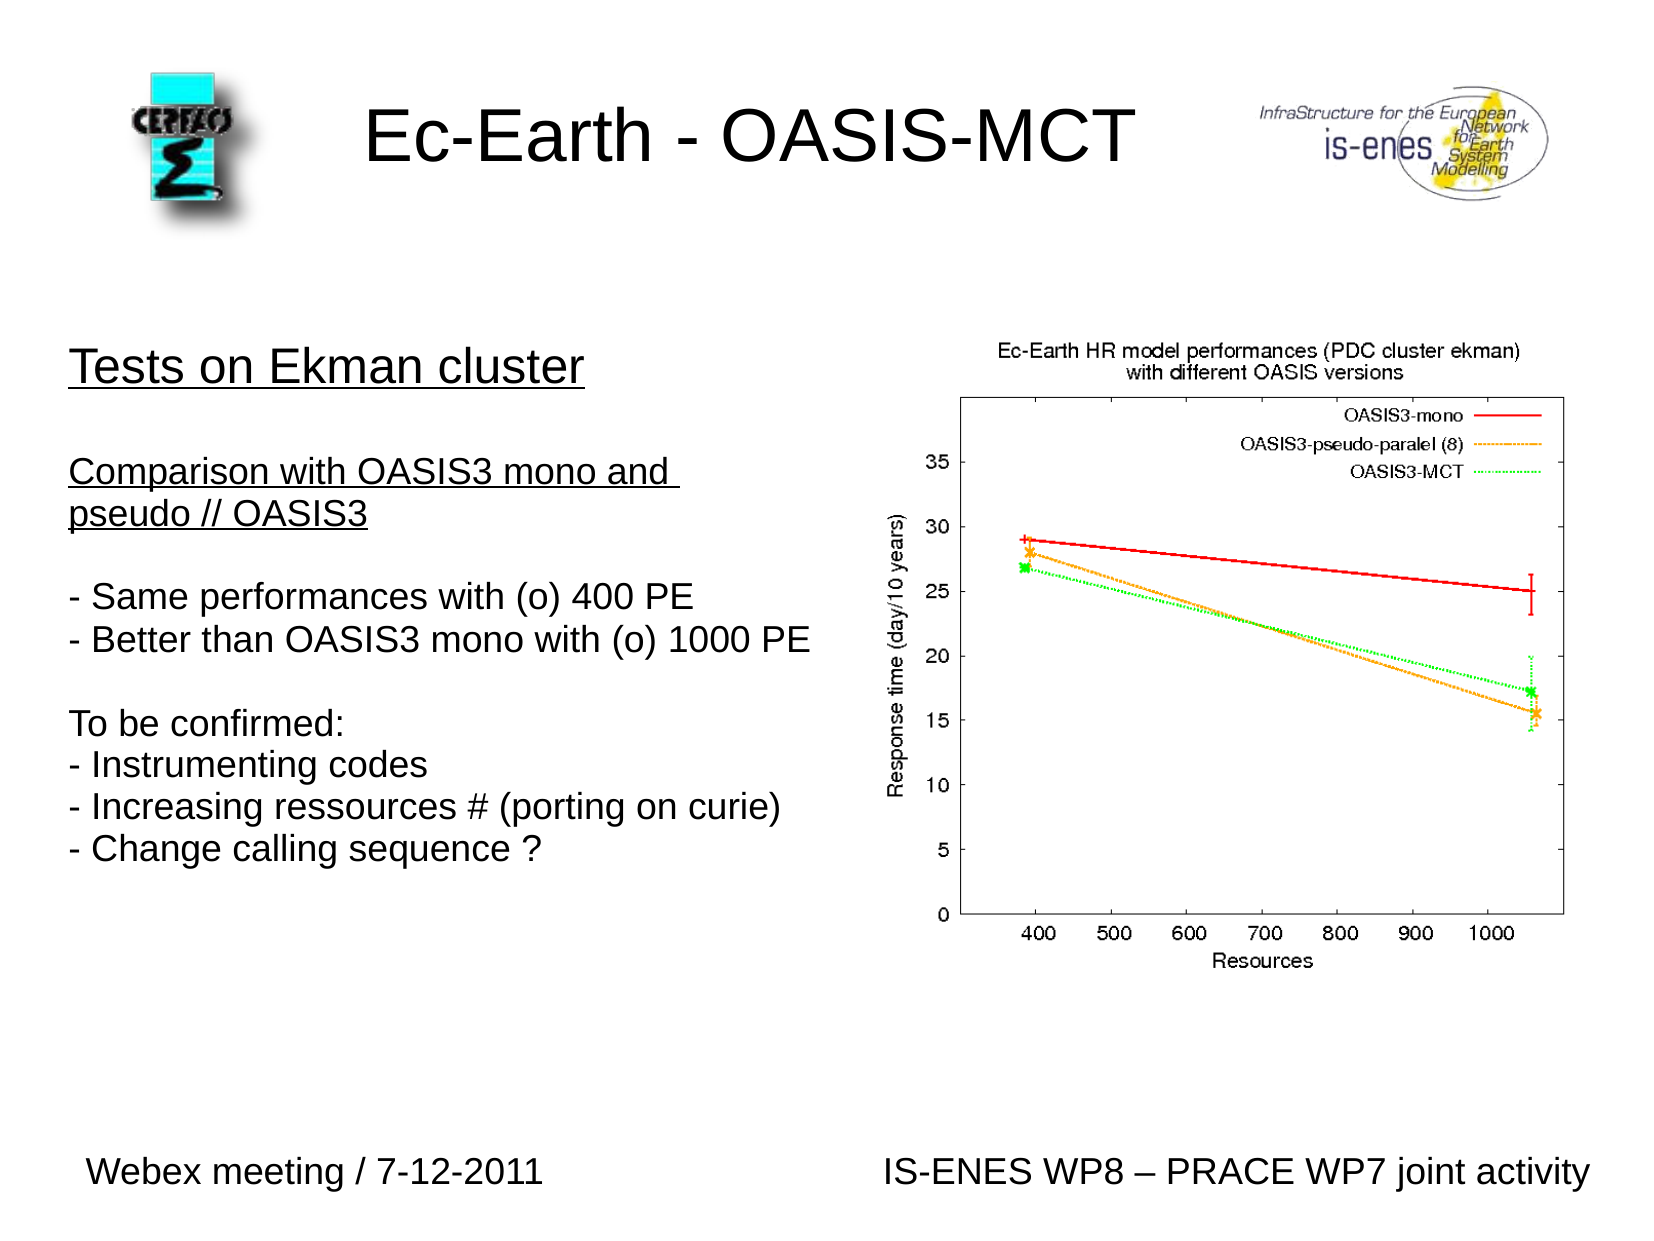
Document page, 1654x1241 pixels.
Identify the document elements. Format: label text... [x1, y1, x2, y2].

picture [877, 324, 1595, 970]
picture [118, 59, 282, 249]
text_box Tests on Ekman cluster Comparison with OASIS3 mono and pseudo // OASIS3 - Same performances with (o) 400 PE - Better than OASIS3 mono with (o) 1000 PE To be confirmed: - Instrumenting codes - Increasing ressources # (porting on curie) - Change calling sequence ? [53, 331, 827, 897]
picture [1255, 81, 1549, 204]
